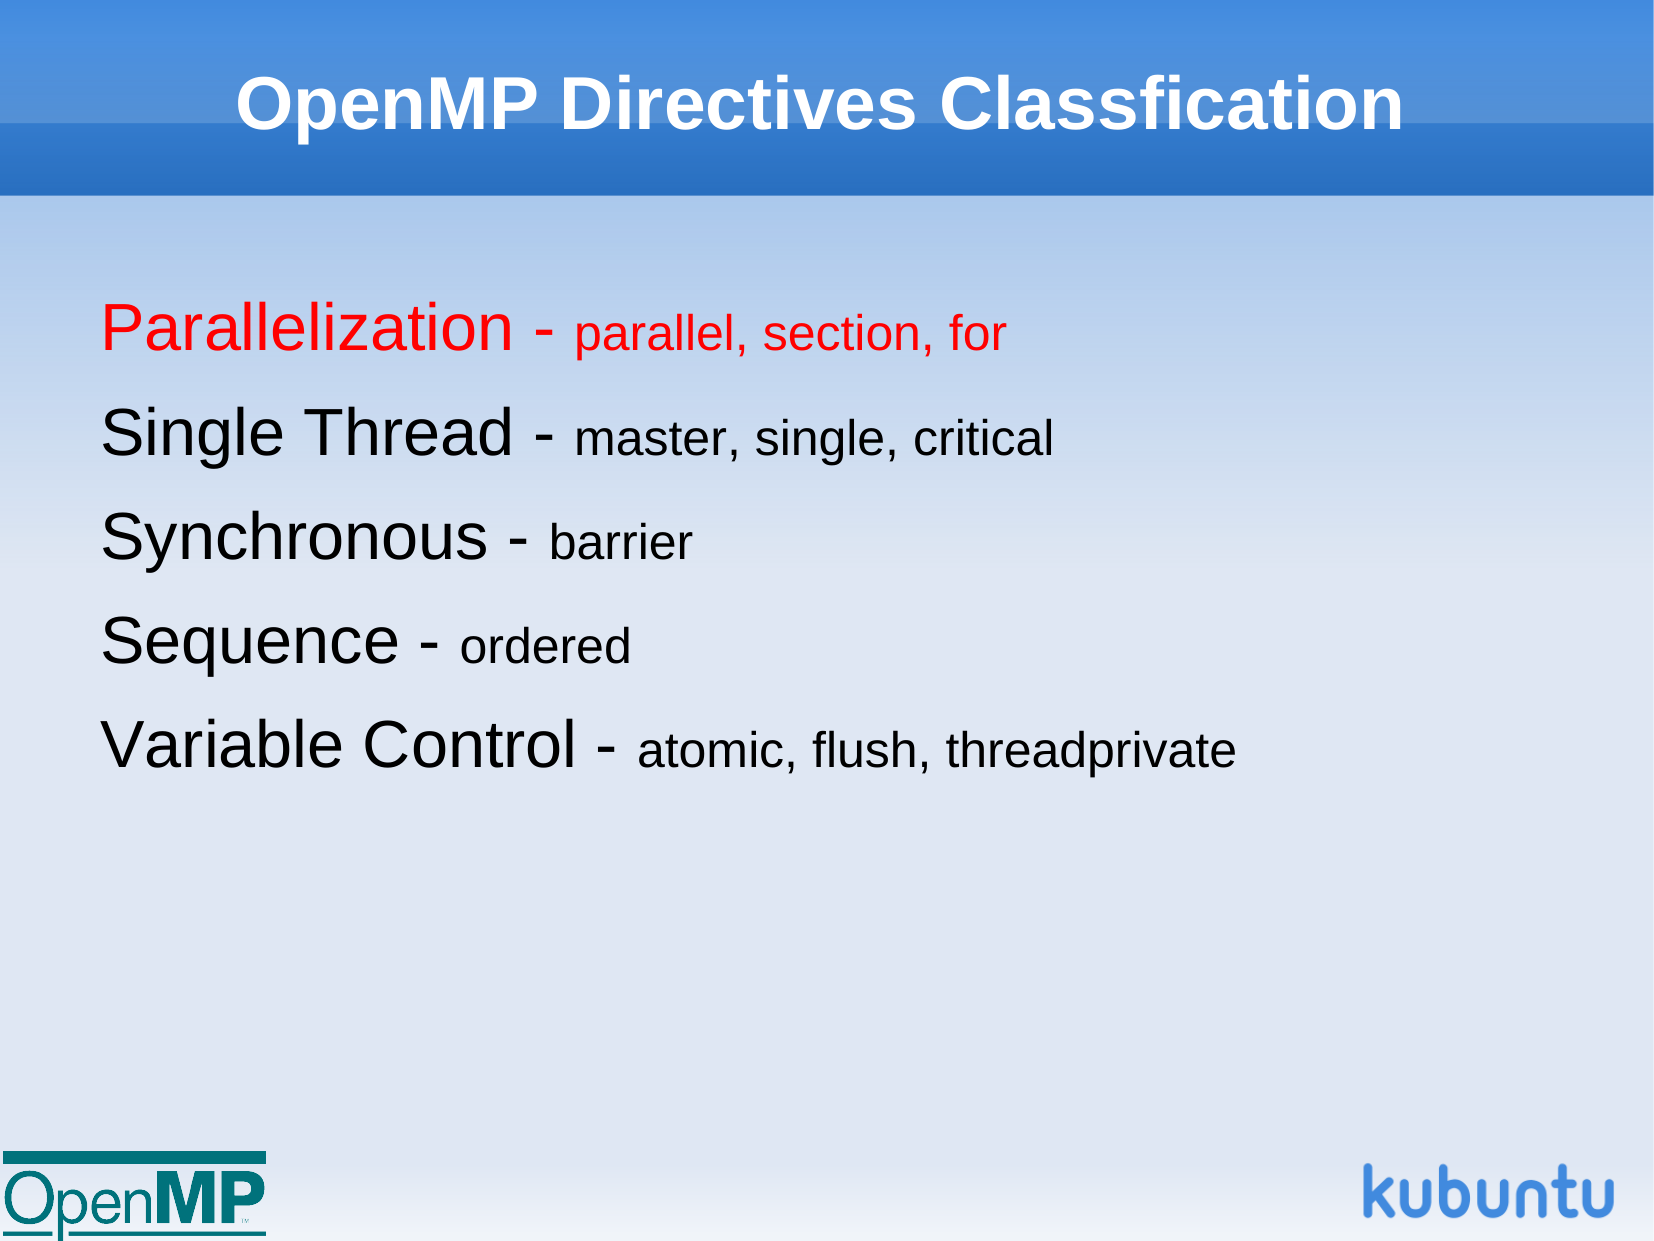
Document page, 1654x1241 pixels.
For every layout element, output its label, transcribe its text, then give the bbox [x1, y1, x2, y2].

picture [0, 0, 1654, 1241]
list Parallelization - parallel, section, for Single Thread - master, single, critical Synchronous - barrier Sequence - ordered Variable Control - atomic, flush, threadprivate [82, 290, 1571, 1094]
title OpenMP Directives Classfication [76, 7, 1565, 200]
